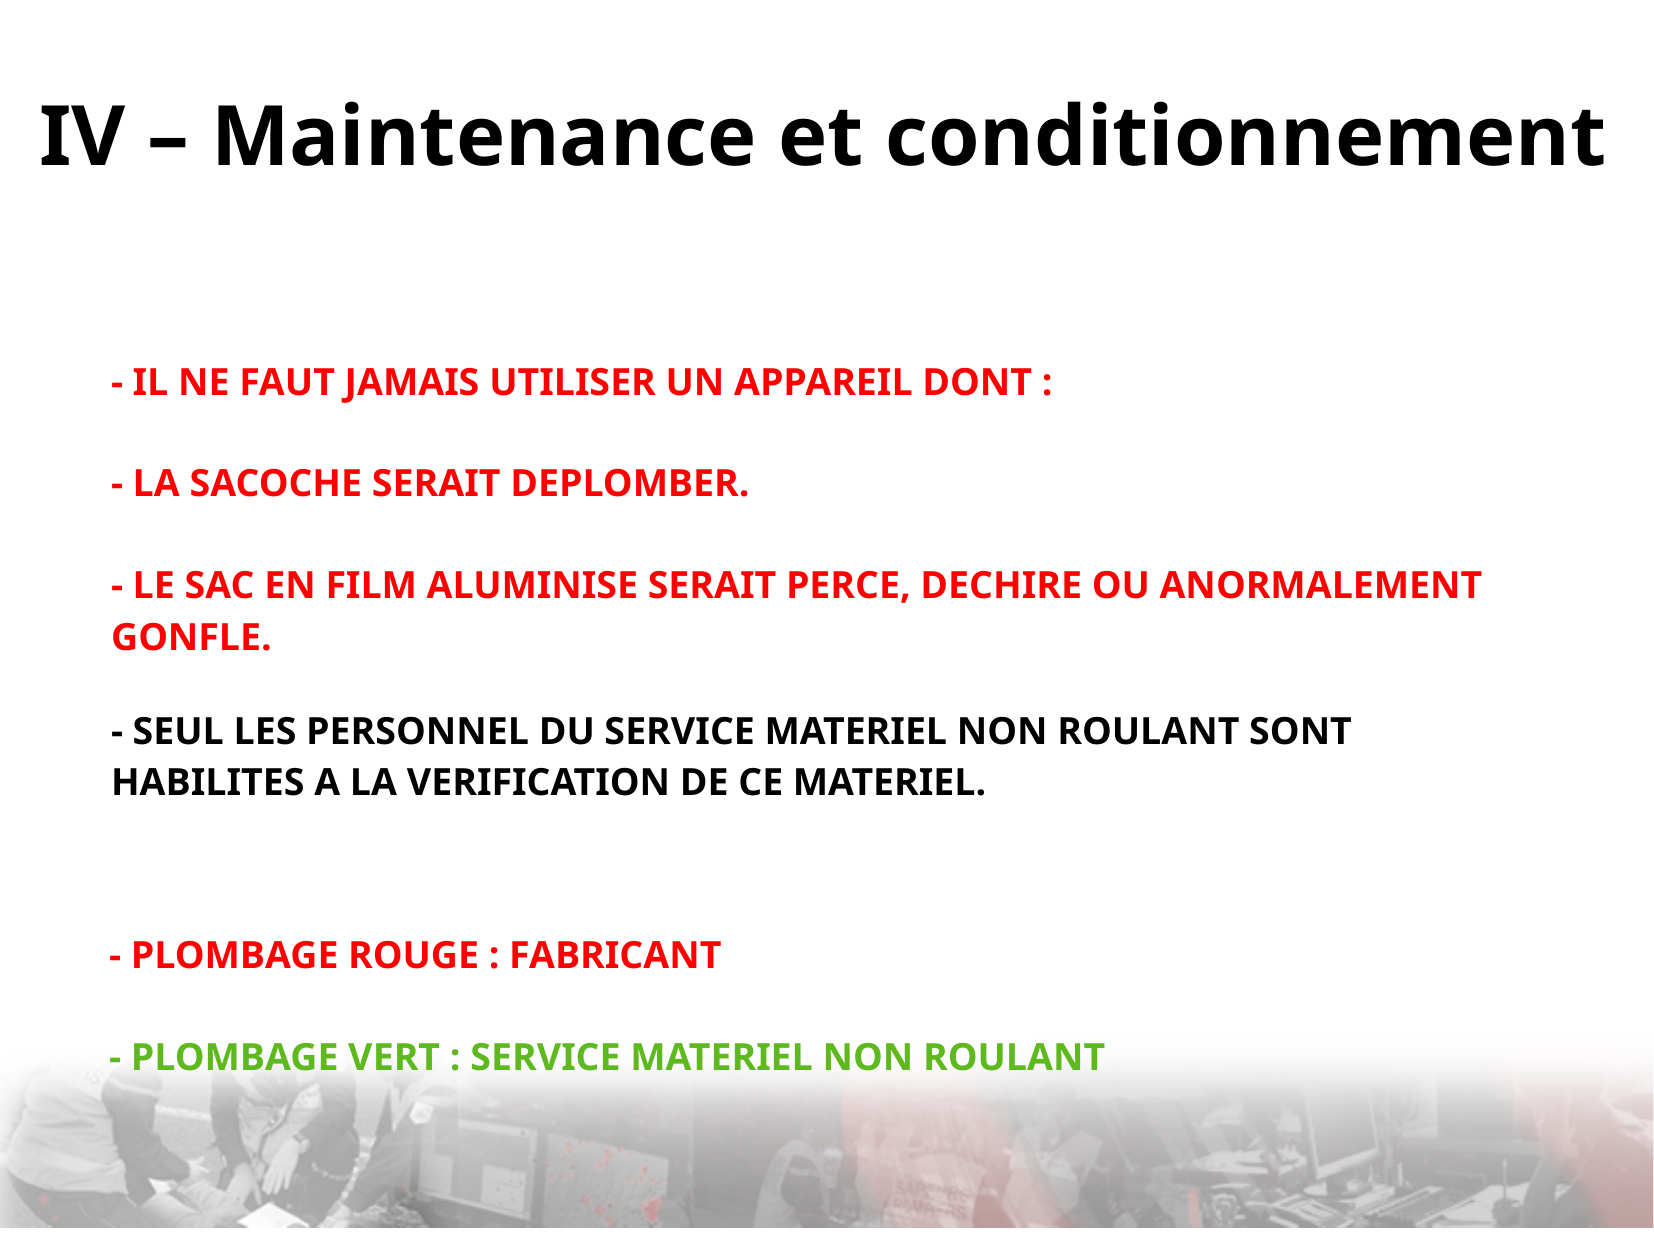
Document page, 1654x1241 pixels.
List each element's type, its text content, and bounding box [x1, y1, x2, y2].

text_box - SEUL LES PERSONNEL DU SERVICE MATERIEL NON ROULANT SONT HABILITES A LA VERIFICATION DE CE MATERIEL. [96, 696, 1571, 848]
picture [0, 0, 1654, 1228]
title IV – Maintenance et conditionnement [0, 32, 1642, 234]
text_box - PLOMBAGE ROUGE : FABRICANT - PLOMBAGE VERT : SERVICE MATERIEL NON ROULANT [94, 921, 1570, 1118]
text_box - IL NE FAUT JAMAIS UTILISER UN APPAREIL DONT : - LA SACOCHE SERAIT DEPLOMBER. - LE SAC EN FILM ALUMINISE SERAIT PERCE, DECHIRE OU ANORMALEMENT GONFLE. [96, 347, 1571, 634]
